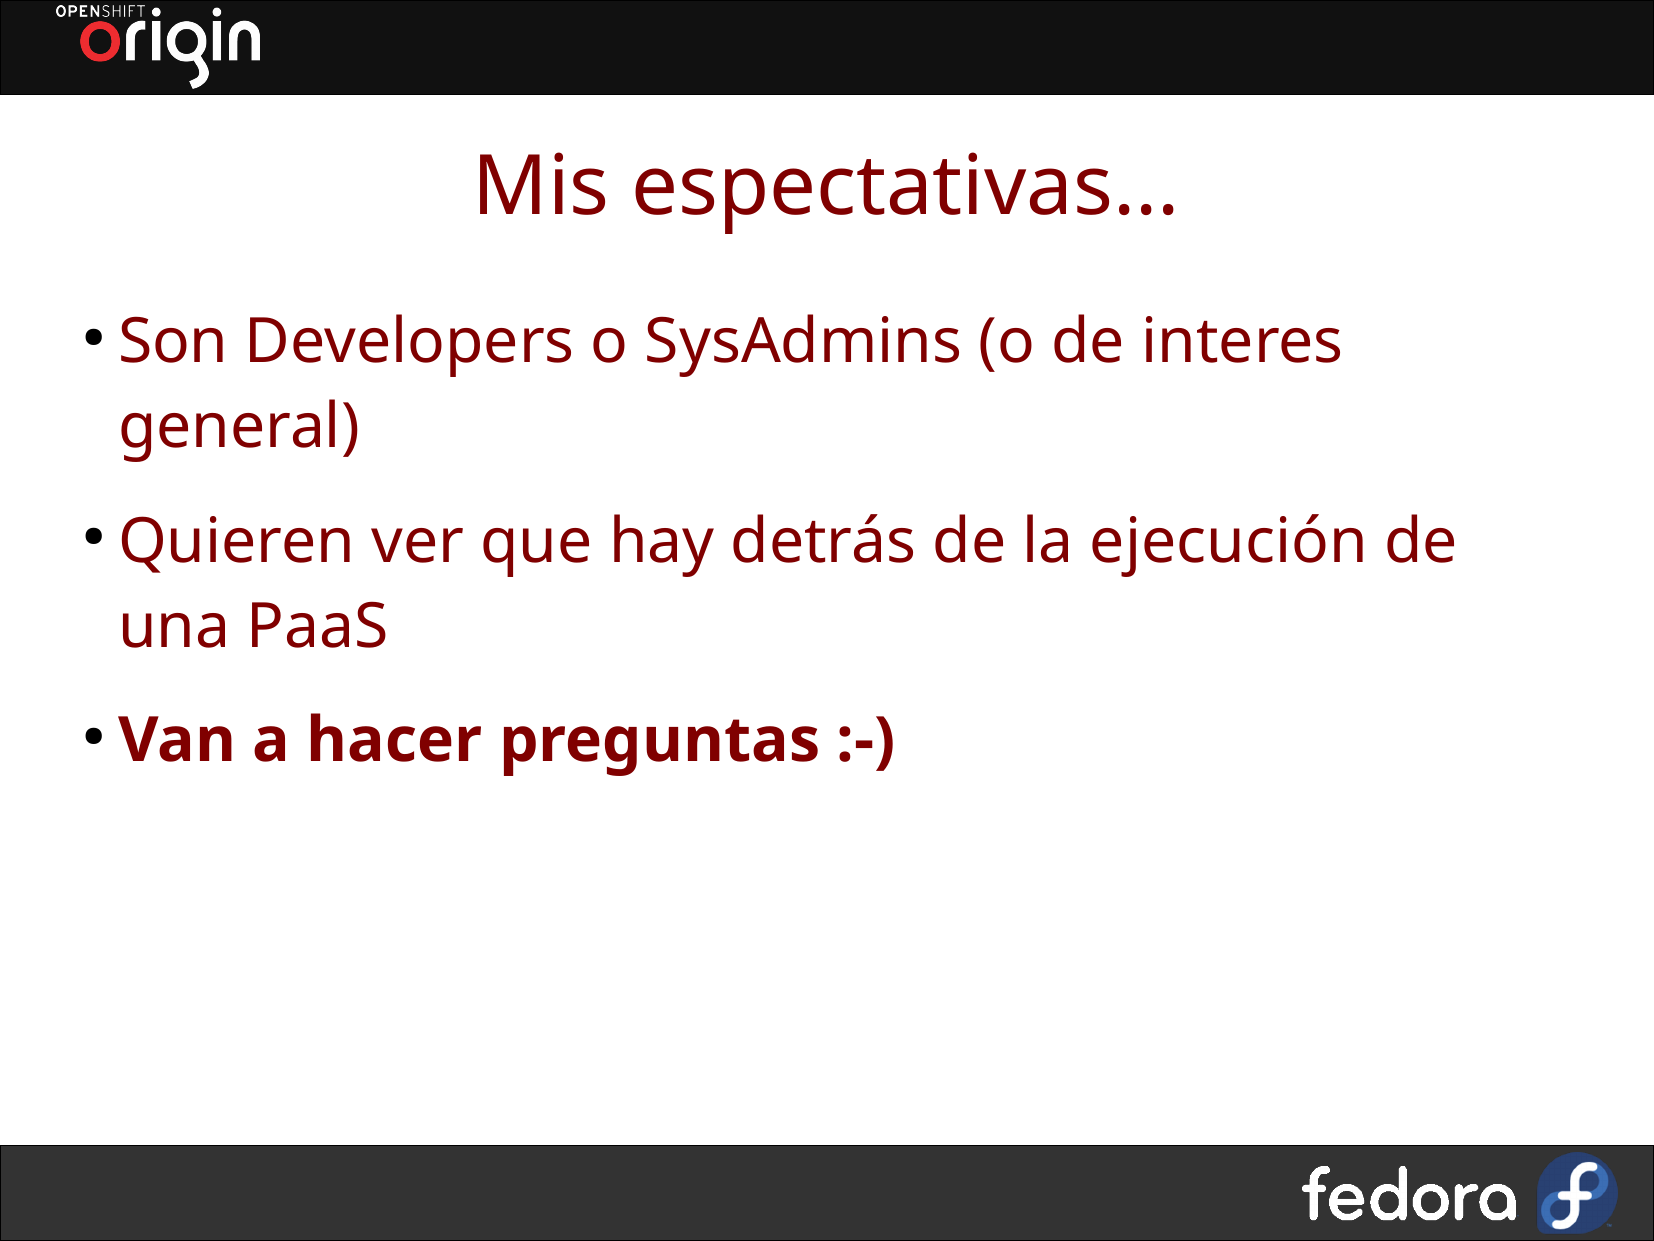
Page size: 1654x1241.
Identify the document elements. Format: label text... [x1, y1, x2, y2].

title Mis espectativas... [82, 78, 1571, 287]
picture [1299, 1151, 1619, 1235]
picture [56, 5, 260, 89]
subtitle Son Developers o SysAdmins (o de interes general) Quieren ver que hay detrás de la ejecución de una PaaS Van a hacer preguntas :-) [82, 296, 1571, 1099]
